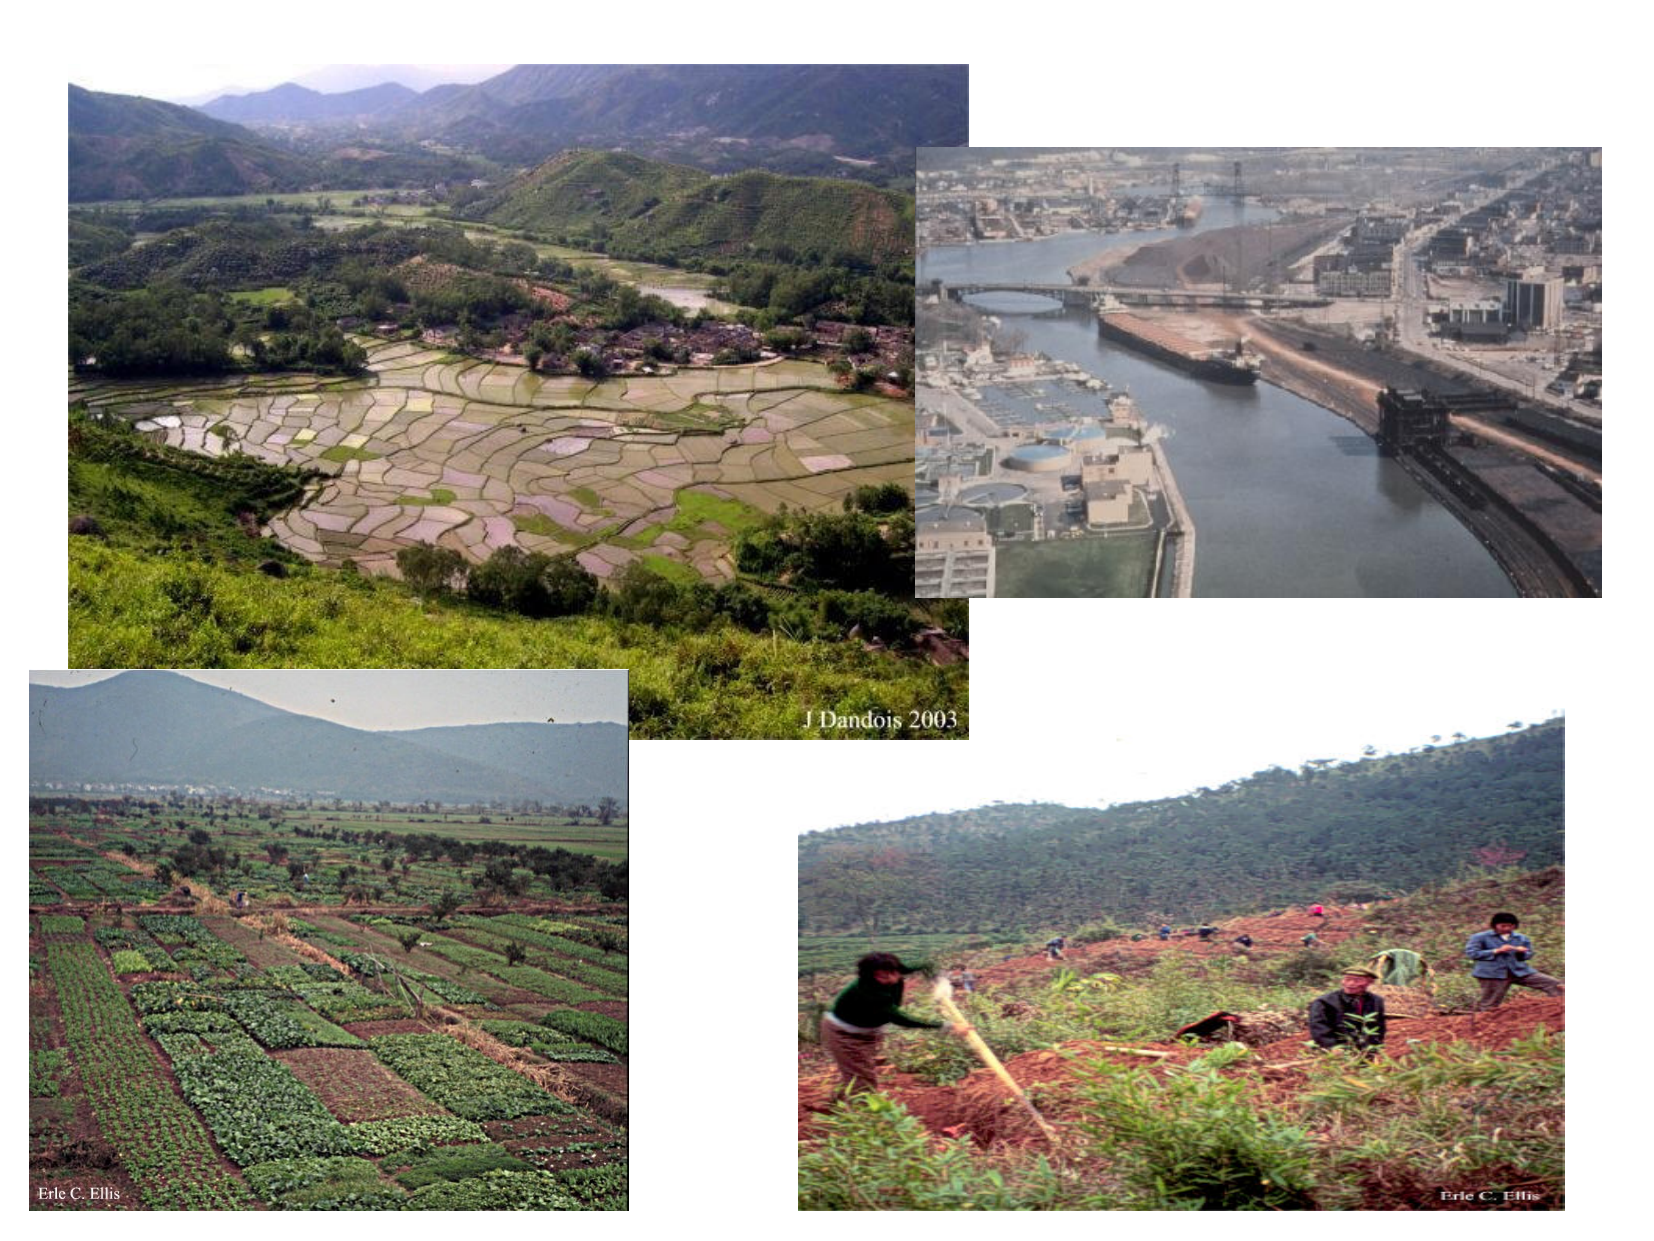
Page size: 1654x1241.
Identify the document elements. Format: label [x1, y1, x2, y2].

picture [29, 64, 1602, 1211]
